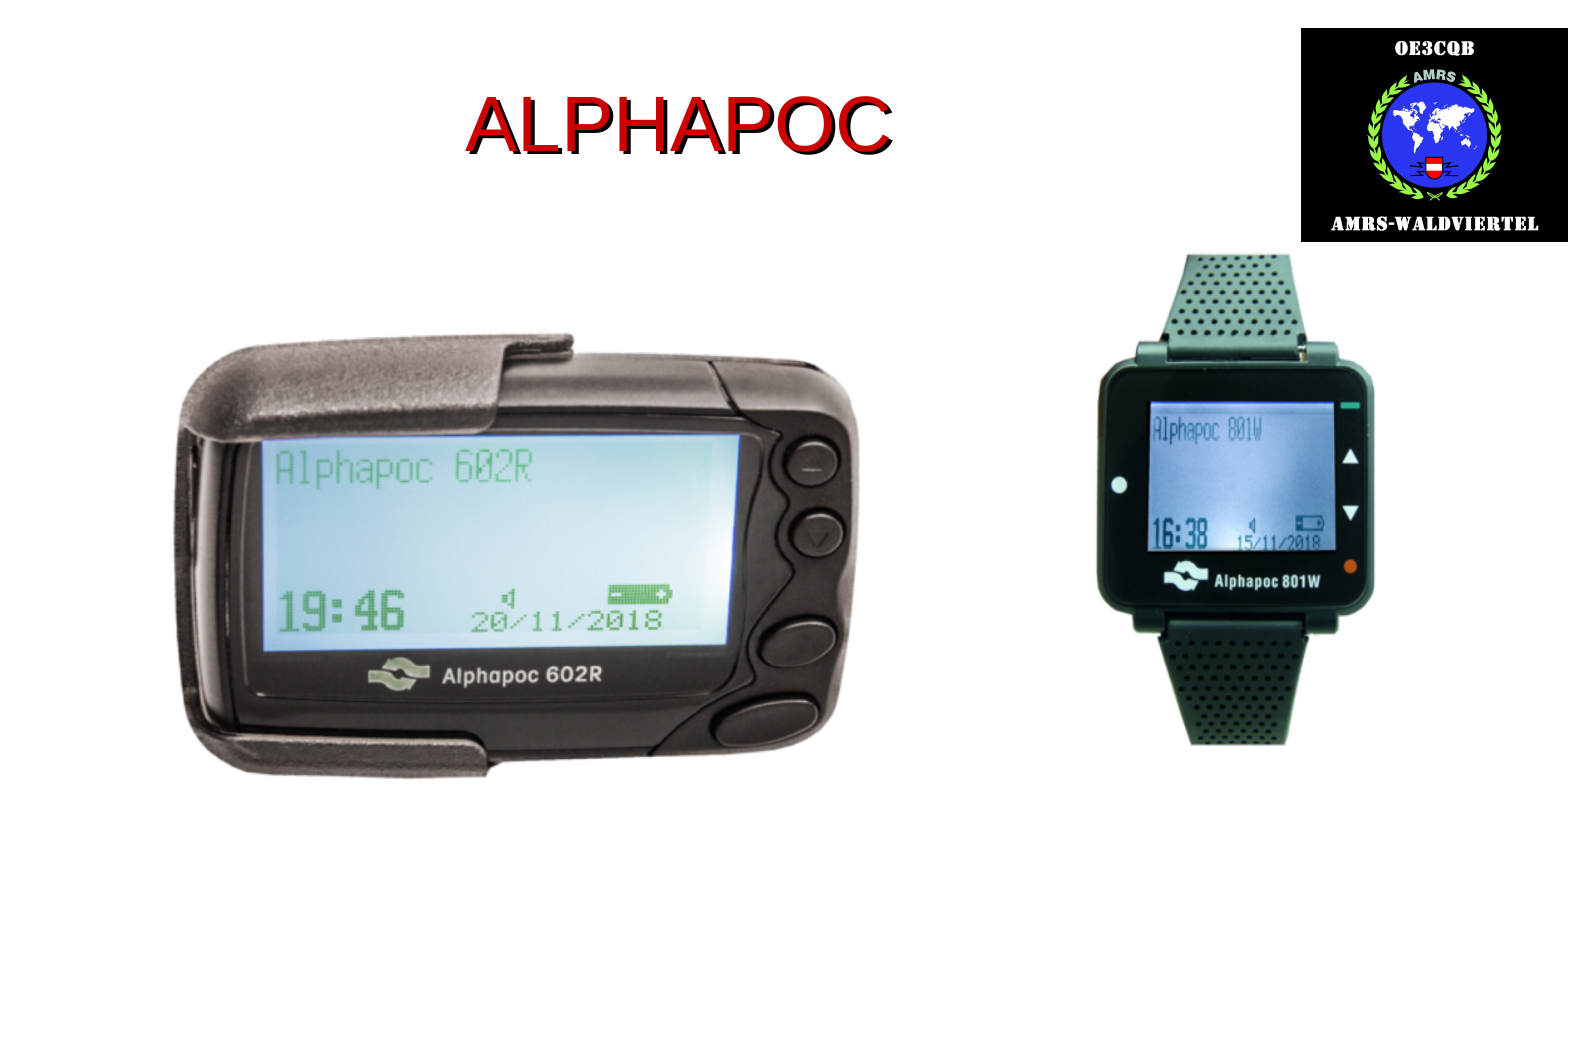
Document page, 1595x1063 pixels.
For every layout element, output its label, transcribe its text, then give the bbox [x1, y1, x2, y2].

picture [121, 282, 898, 825]
picture [1301, 28, 1568, 242]
title ALPHAPOC [59, 35, 1300, 213]
picture [933, 247, 1560, 755]
